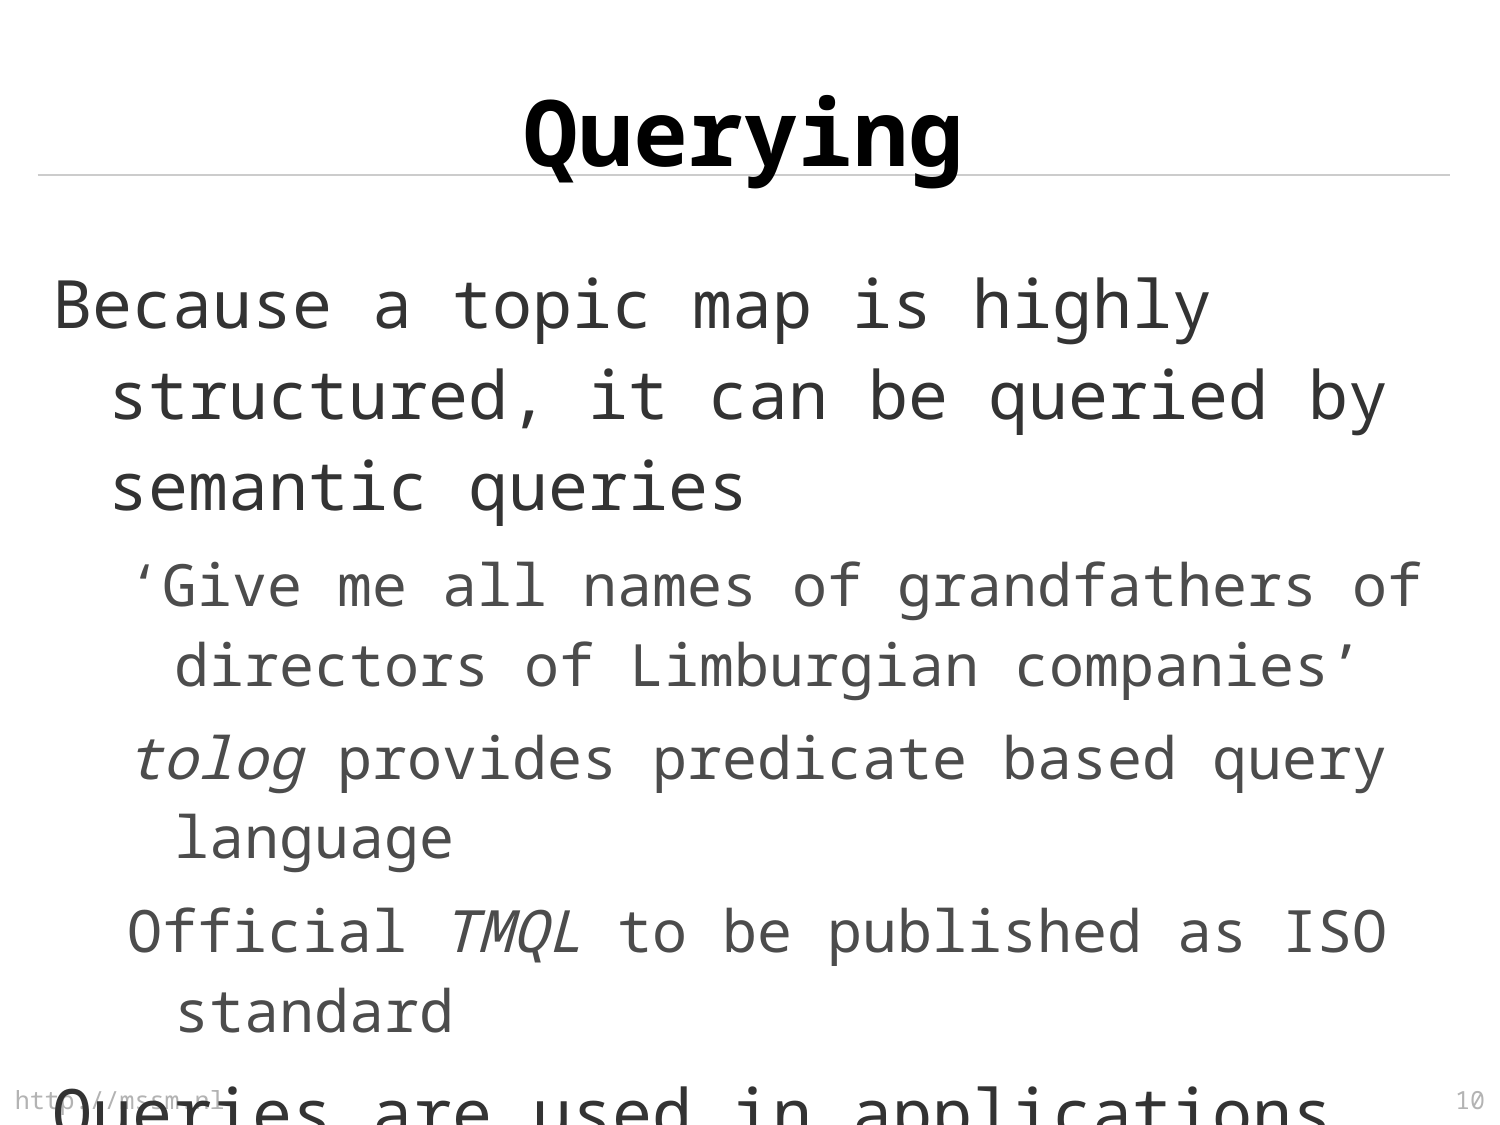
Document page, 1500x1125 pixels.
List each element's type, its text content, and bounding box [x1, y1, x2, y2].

list Because a topic map is highly structured, it can be queried by semantic queries ‘Give me all names of grandfathers of directors of Limburgian companies’ tolog provides predicate based query language Official TMQL to be published as ISO standard Queries are used in applications for navigation and presentation purposes Inference rules to generate new information [37, 249, 1450, 1076]
title Querying [37, 37, 1450, 225]
